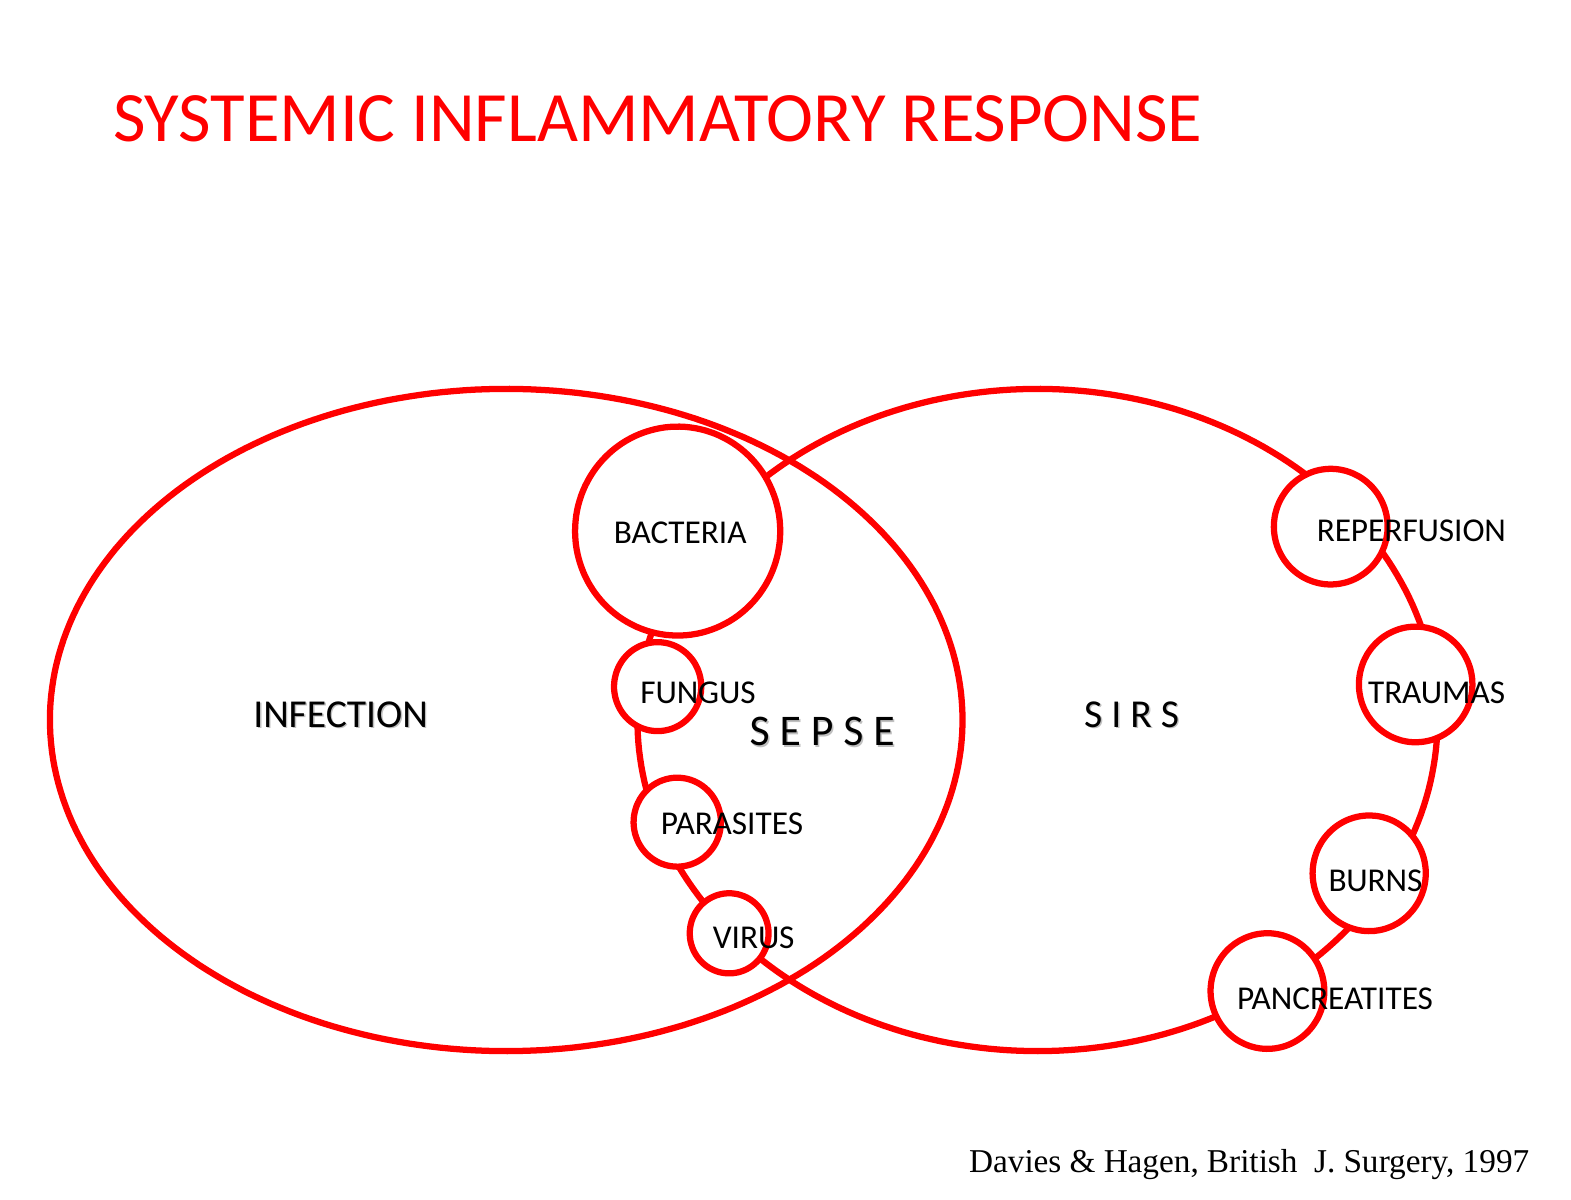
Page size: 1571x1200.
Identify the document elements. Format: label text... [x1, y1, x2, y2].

text_box SYSTEMIC INFLAMMATORY RESPONSE [88, 62, 1525, 163]
text_box PANCREATITES [1221, 969, 1450, 1025]
text_box [1273, 468, 1382, 585]
text_box PARASITES [645, 794, 880, 850]
text_box VIRUS [697, 908, 811, 964]
text_box BACTERIA [583, 502, 763, 558]
text_box [1317, 815, 1421, 850]
text_box [1363, 626, 1468, 662]
text_box [703, 964, 755, 974]
text_box S I R S [1068, 680, 1195, 743]
text_box [633, 777, 712, 867]
text_box TRAUMAS [1352, 662, 1521, 718]
text_box Davies & Hagen, British J. Surgery, 1997 [953, 1131, 1571, 1187]
text_box [698, 893, 760, 908]
text_box [626, 718, 689, 732]
text_box FUNGUS [609, 662, 772, 718]
text_box [621, 642, 694, 662]
text_box REPERFUSION [1301, 500, 1522, 556]
text_box S E P S E [715, 694, 988, 762]
text_box [1369, 718, 1462, 743]
text_box BURNS [1313, 850, 1439, 906]
text_box [1322, 906, 1416, 932]
text_box [575, 426, 781, 636]
text_box INFECTION [237, 680, 444, 743]
text_box [1210, 933, 1320, 1049]
text_box [689, 910, 697, 957]
